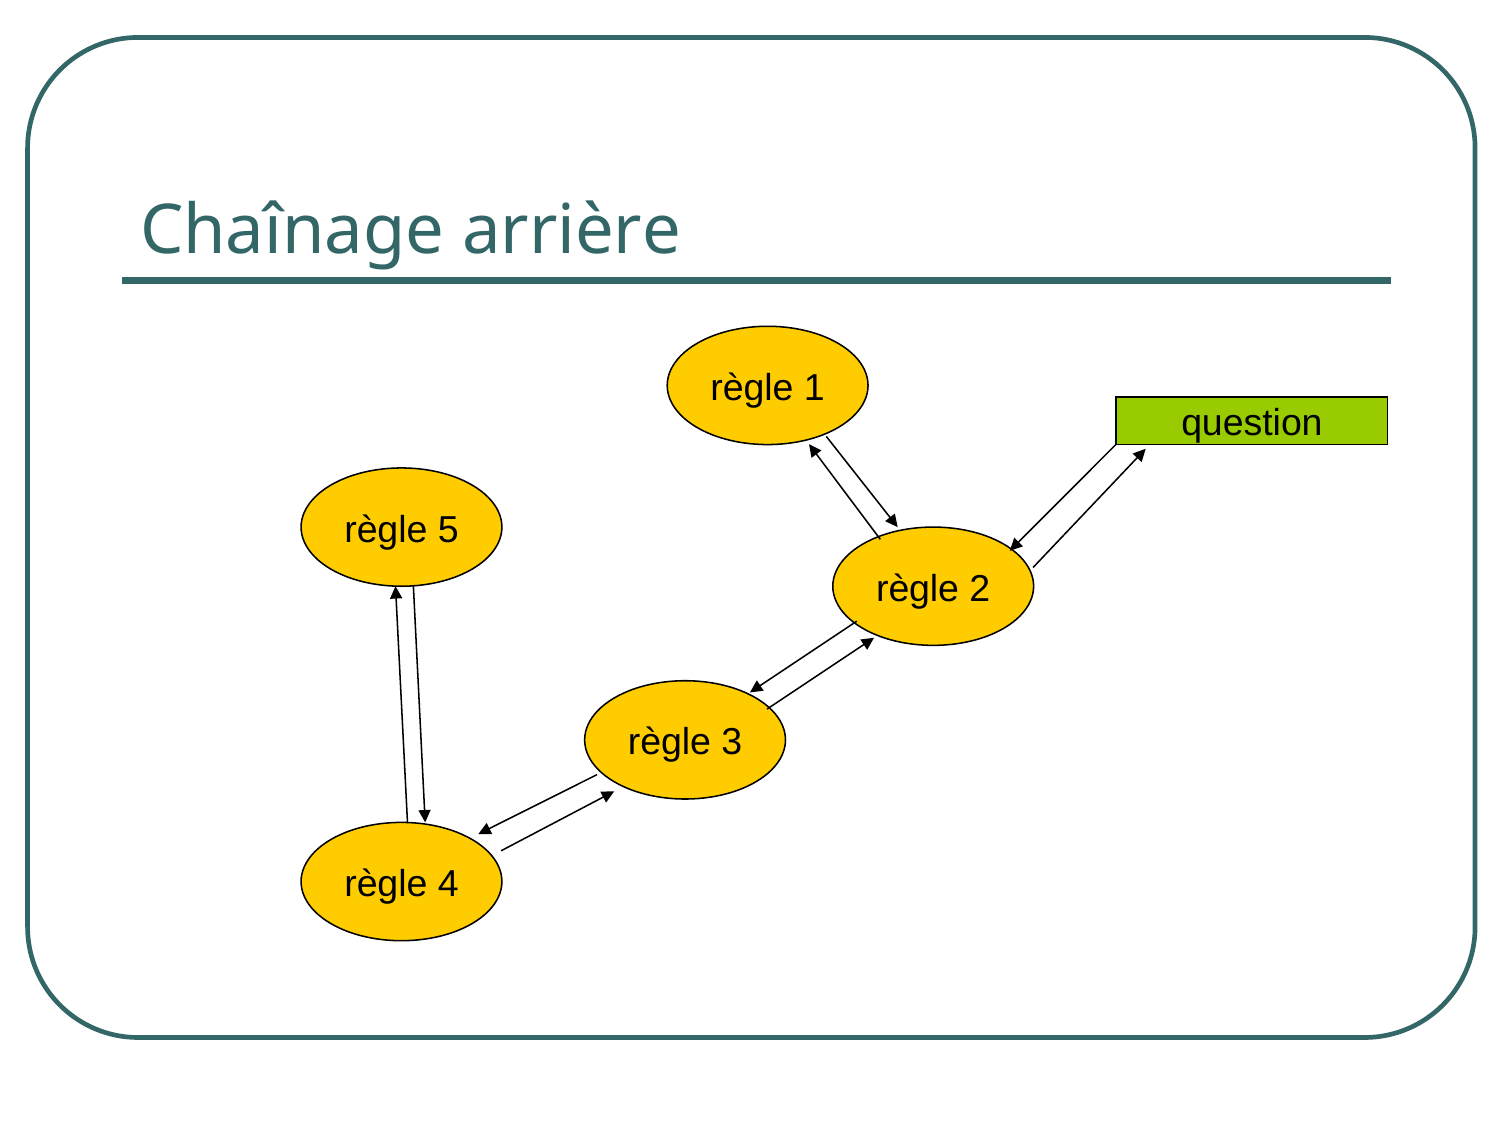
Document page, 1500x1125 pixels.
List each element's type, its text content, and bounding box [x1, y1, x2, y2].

text_box règle 4 [301, 822, 502, 941]
text_box question [1116, 397, 1388, 445]
title Chaînage arrière [125, 87, 1388, 275]
text_box règle 3 [584, 680, 786, 800]
text_box règle 5 [301, 467, 502, 587]
text_box règle 2 [832, 527, 1034, 646]
text_box règle 1 [667, 326, 869, 445]
